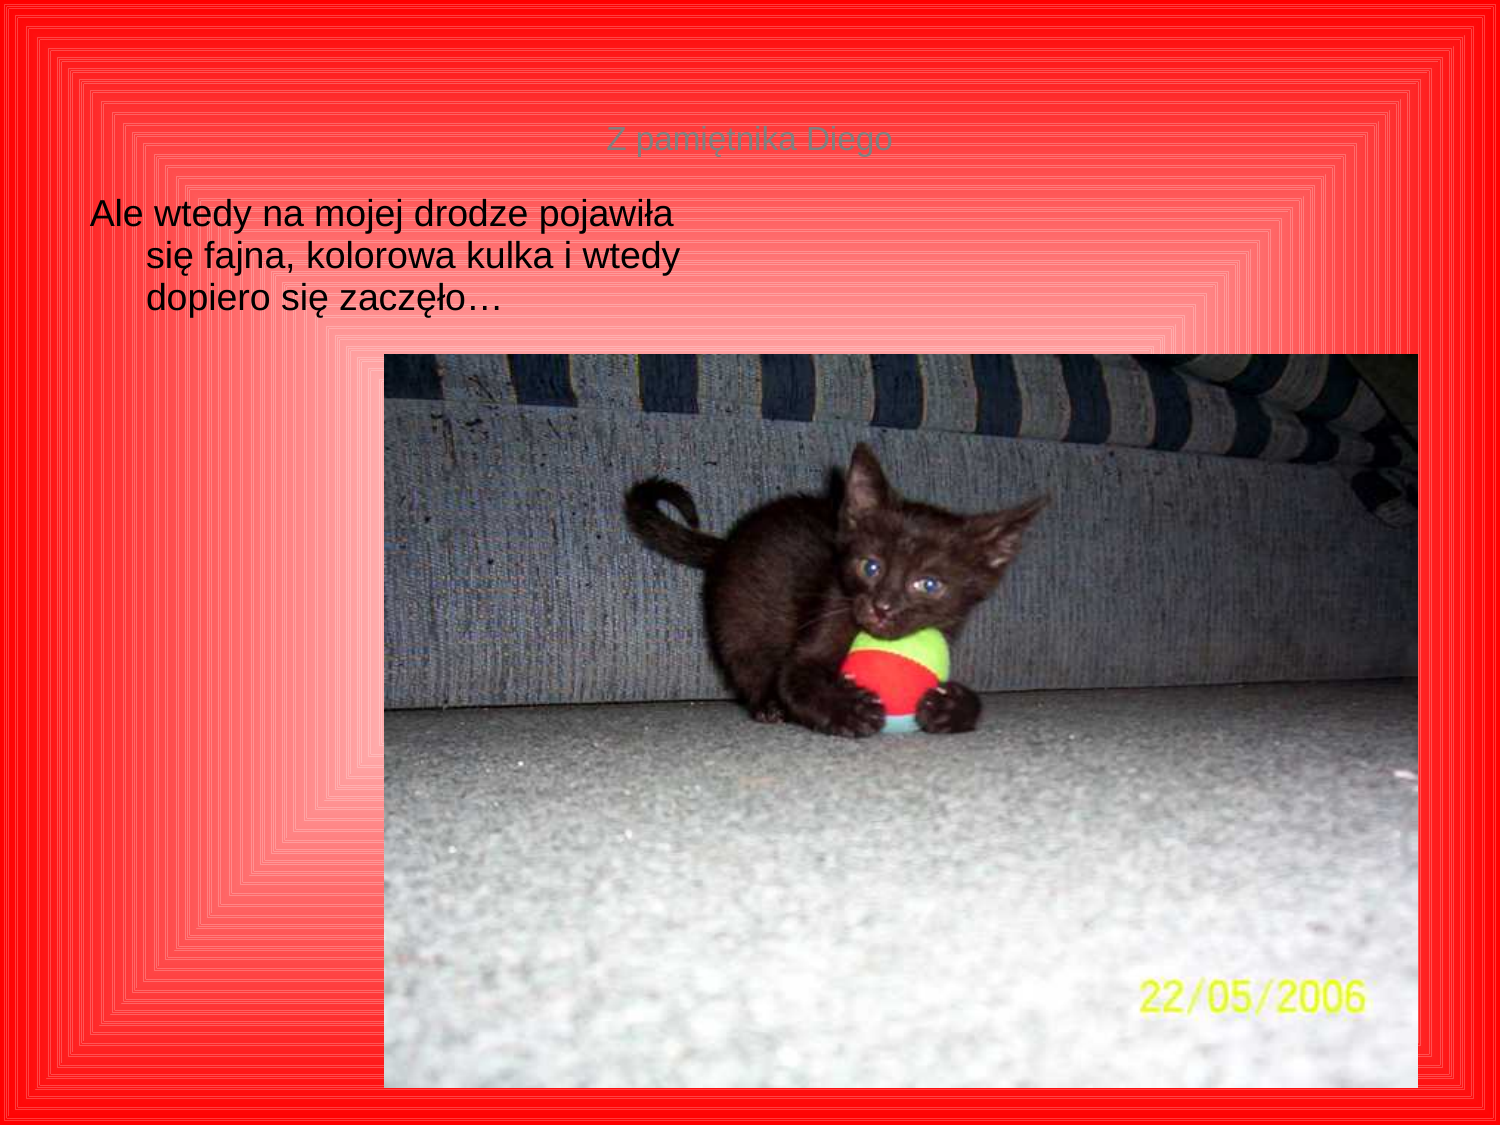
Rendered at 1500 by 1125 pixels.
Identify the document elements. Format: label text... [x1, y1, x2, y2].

list Ale wtedy na mojej drodze pojawiła się fajna, kolorowa kulka i wtedy dopiero się zaczęło… [75, 184, 738, 362]
title Z pamiętnika Diego [75, 45, 1426, 233]
picture [384, 354, 1418, 1089]
